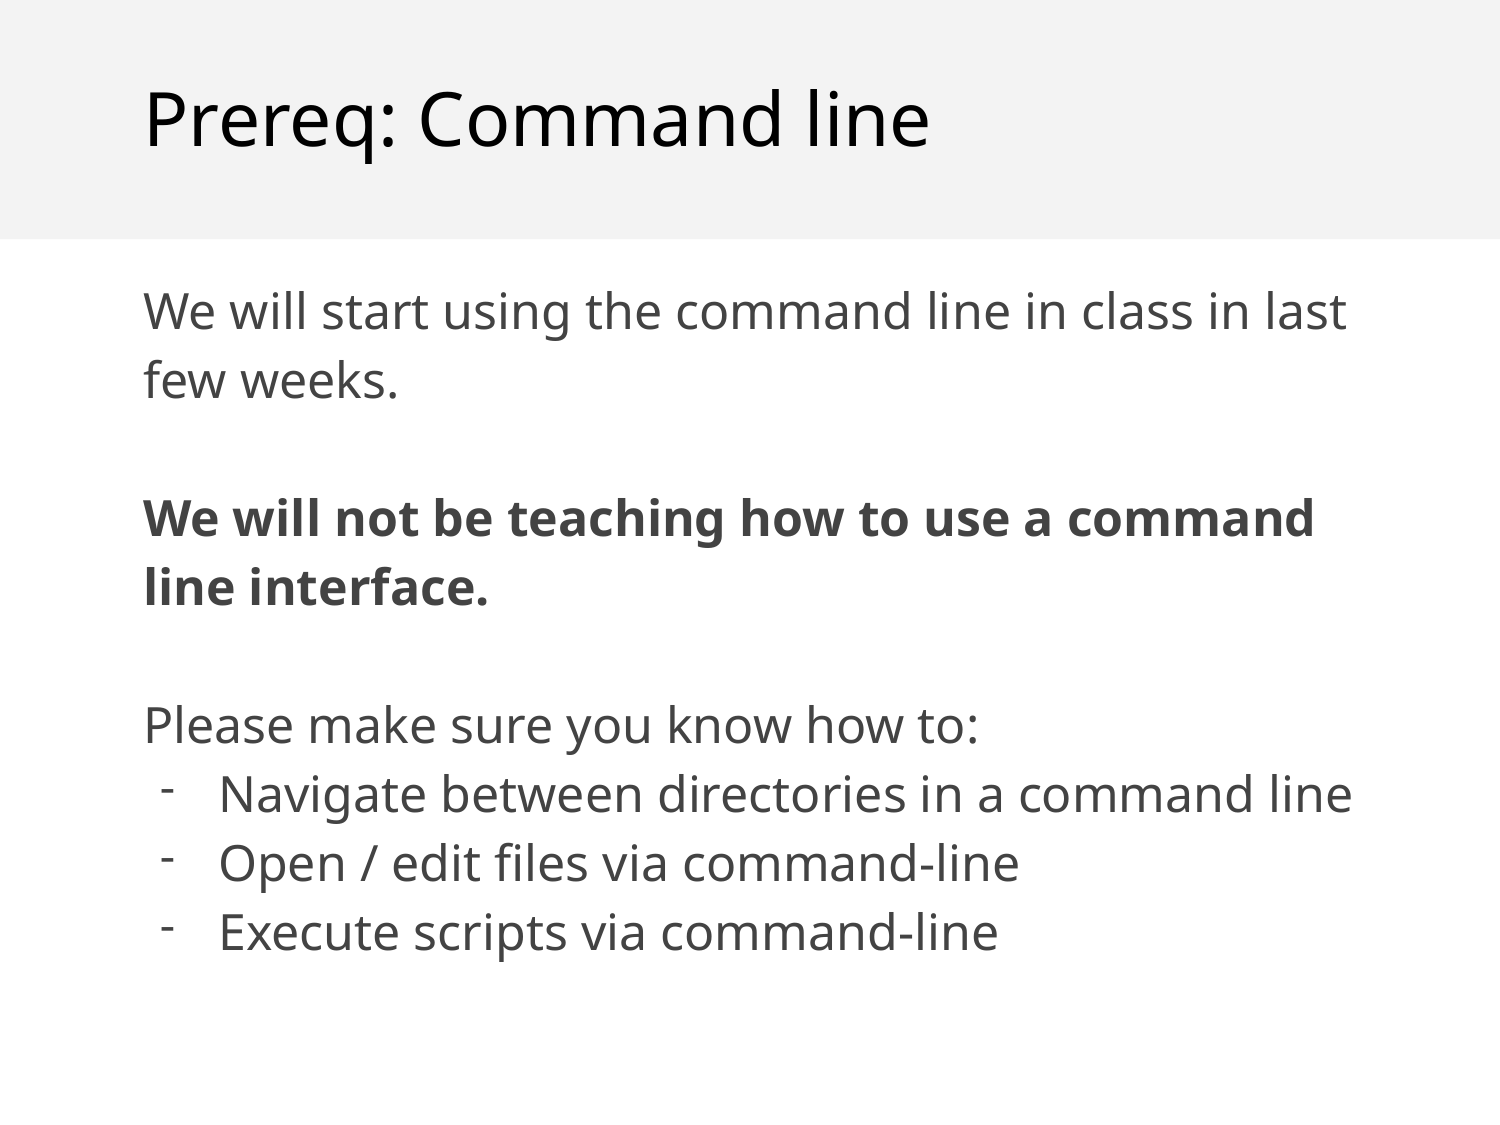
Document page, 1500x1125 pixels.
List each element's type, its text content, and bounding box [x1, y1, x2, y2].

list We will start using the command line in class in last few weeks. We will not be teaching how to use a command line interface. Please make sure you know how to: Navigate between directories in a command line Open / edit files via command-line Execute scripts via command-line [128, 255, 1372, 1004]
title Prereq: Command line [128, 56, 1372, 183]
